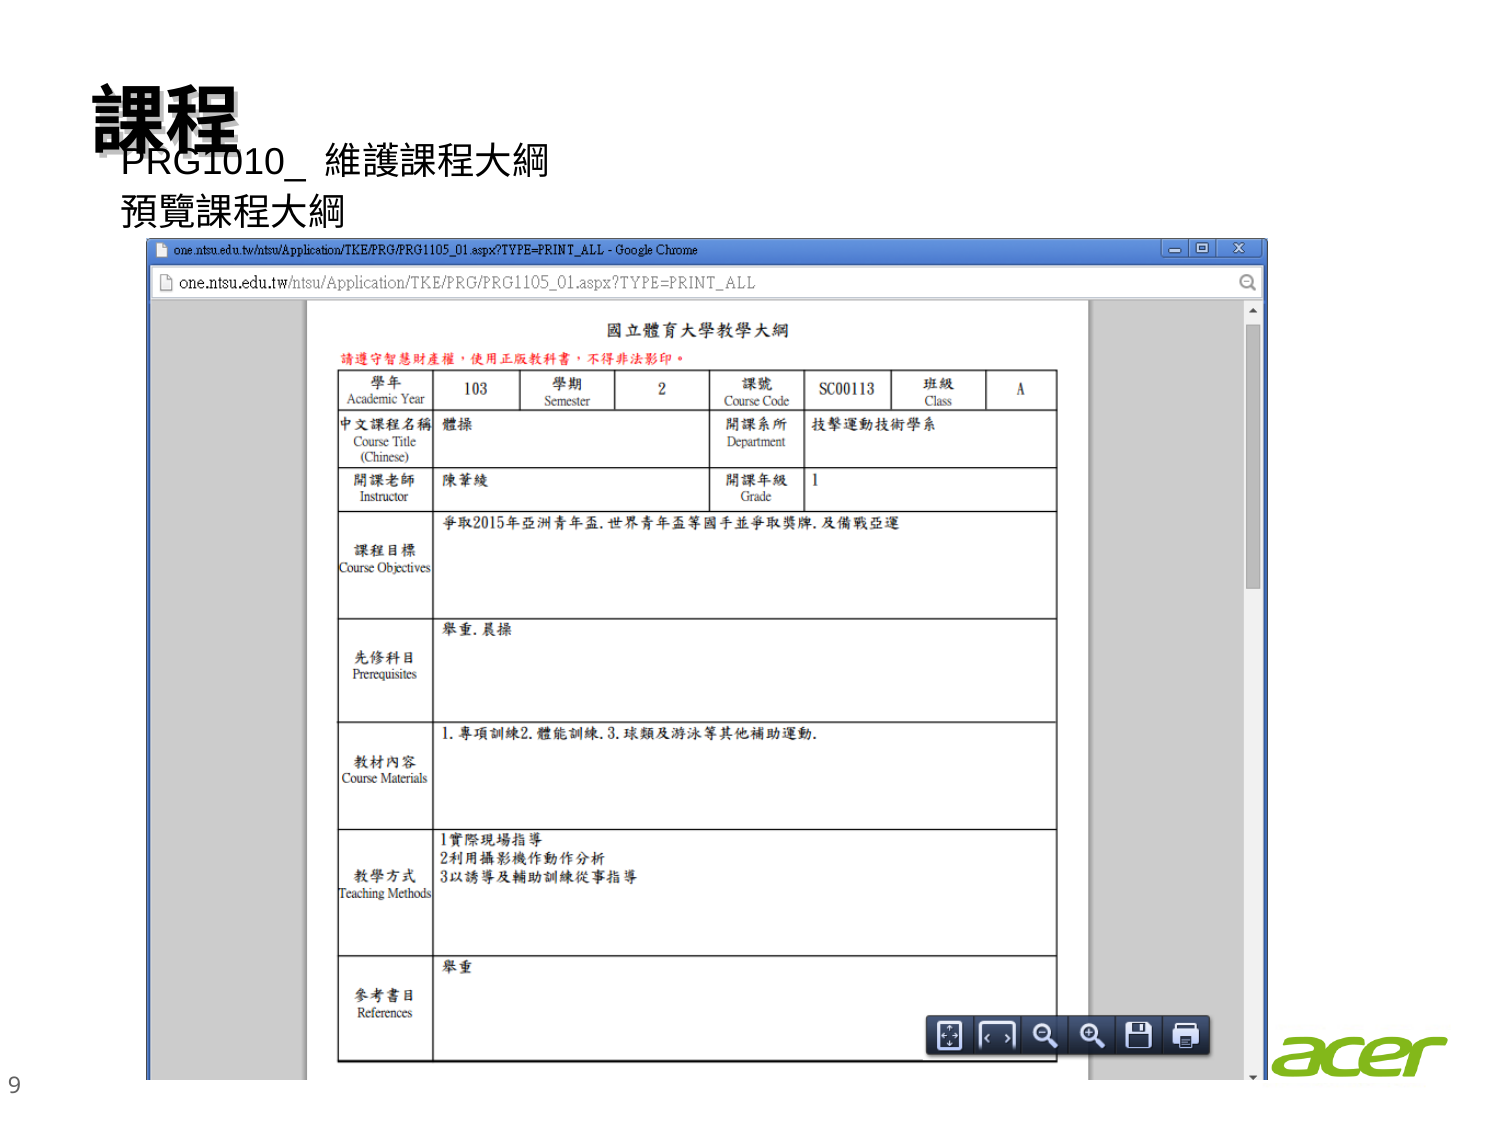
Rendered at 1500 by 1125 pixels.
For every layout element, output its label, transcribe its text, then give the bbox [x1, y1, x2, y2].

title 課程 [75, 6, 1426, 153]
text_box PRG1010_ 維護課程大綱 [105, 129, 561, 191]
text_box 8 [0, 1056, 140, 1117]
picture [146, 239, 1268, 1080]
text_box 預覽課程大綱 [106, 180, 361, 240]
